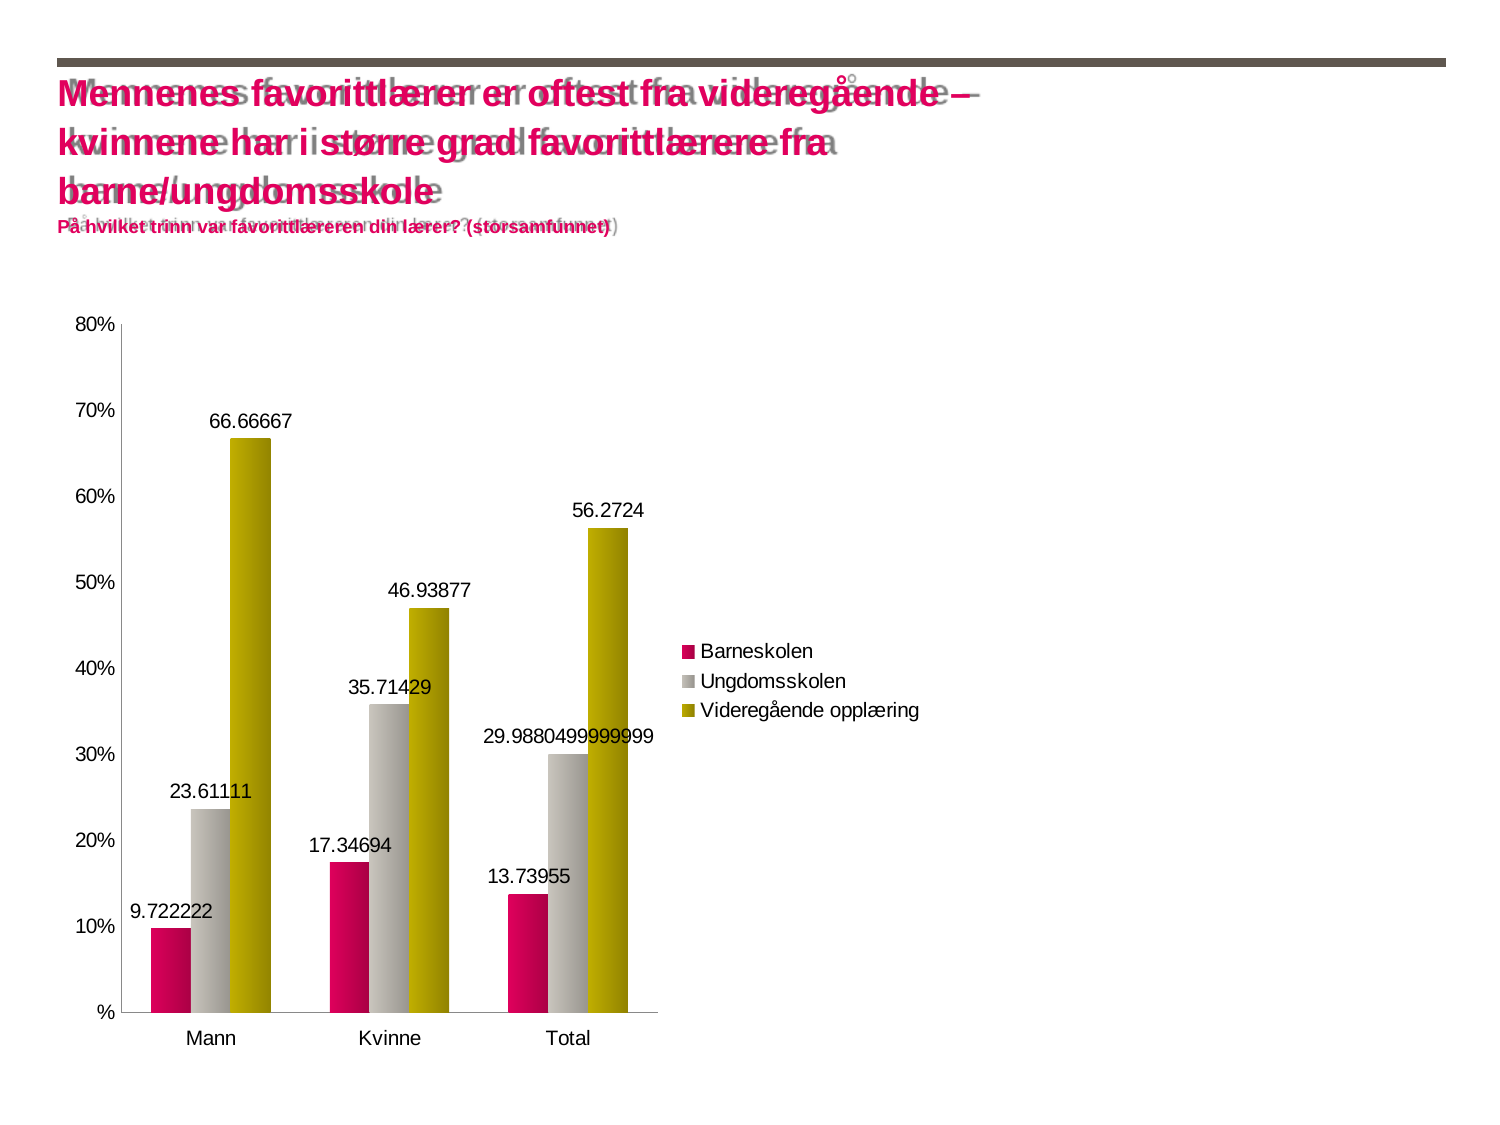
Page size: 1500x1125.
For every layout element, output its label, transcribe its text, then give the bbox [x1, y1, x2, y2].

title Mennenes favorittlærer er oftest fra videregående – kvinnene har i større grad favorittlærere fra barne/ungdomsskole På hvilket trinn var favorittlæreren din lærer? (storsamfunnet) [57, 64, 1081, 232]
chart [57, 296, 939, 1066]
